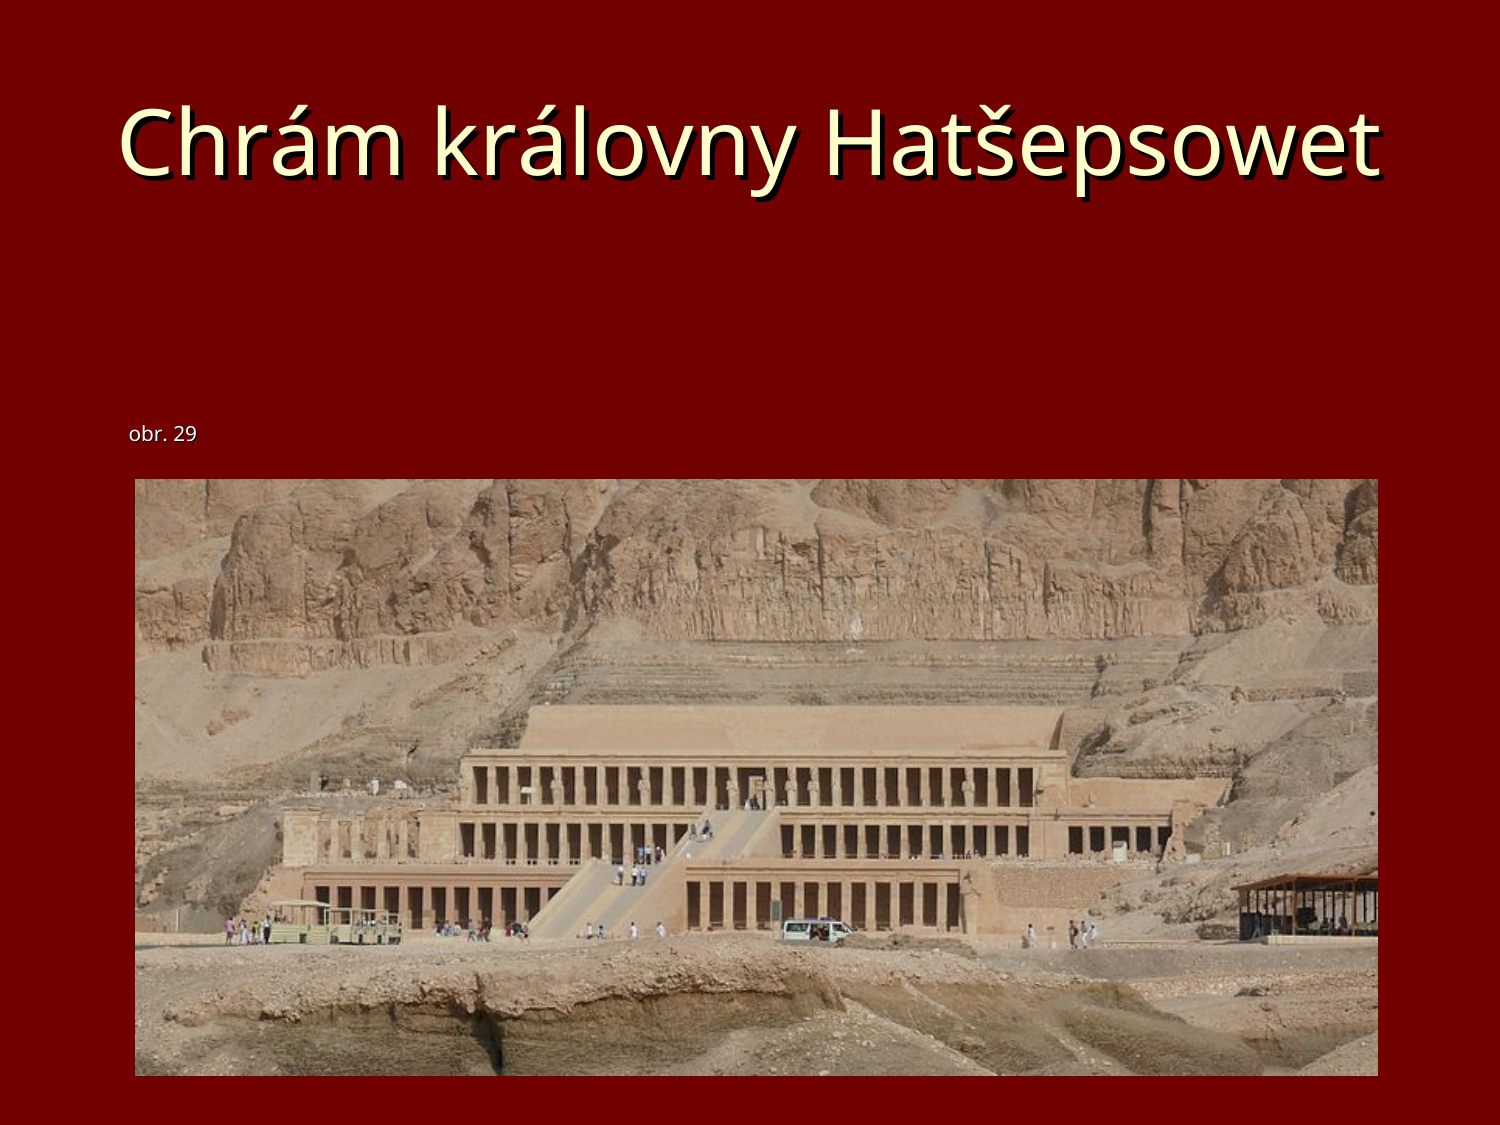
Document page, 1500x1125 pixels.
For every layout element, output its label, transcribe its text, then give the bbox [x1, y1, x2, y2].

list obr. 29 [74, 262, 1412, 457]
text_box [135, 479, 1378, 1076]
title Chrám královny Hatšepsowet [75, 45, 1426, 233]
